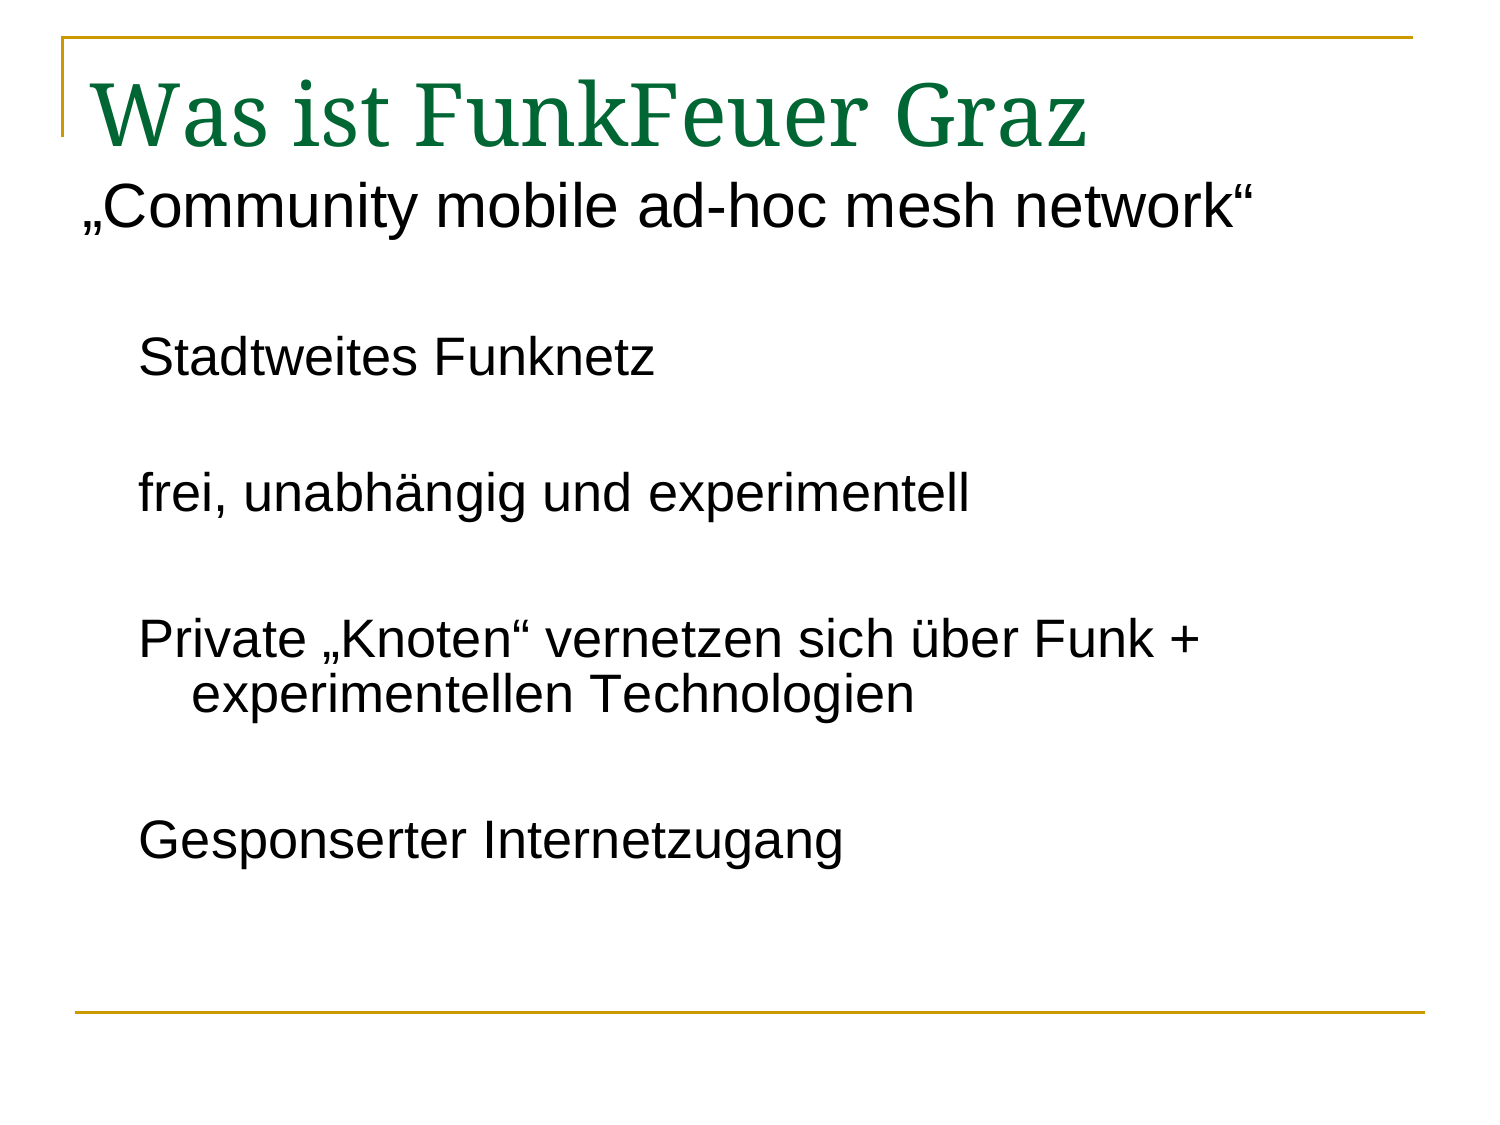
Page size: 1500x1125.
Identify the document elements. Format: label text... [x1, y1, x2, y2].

title Was ist FunkFeuer Graz [75, 45, 1426, 233]
list „Community mobile ad-hoc mesh network“ Stadtweites Funknetz frei, unabhängig und experimentell Private „Knoten“ vernetzen sich über Funk + experimentellen Technologien Gesponserter Internetzugang [67, 169, 1418, 975]
